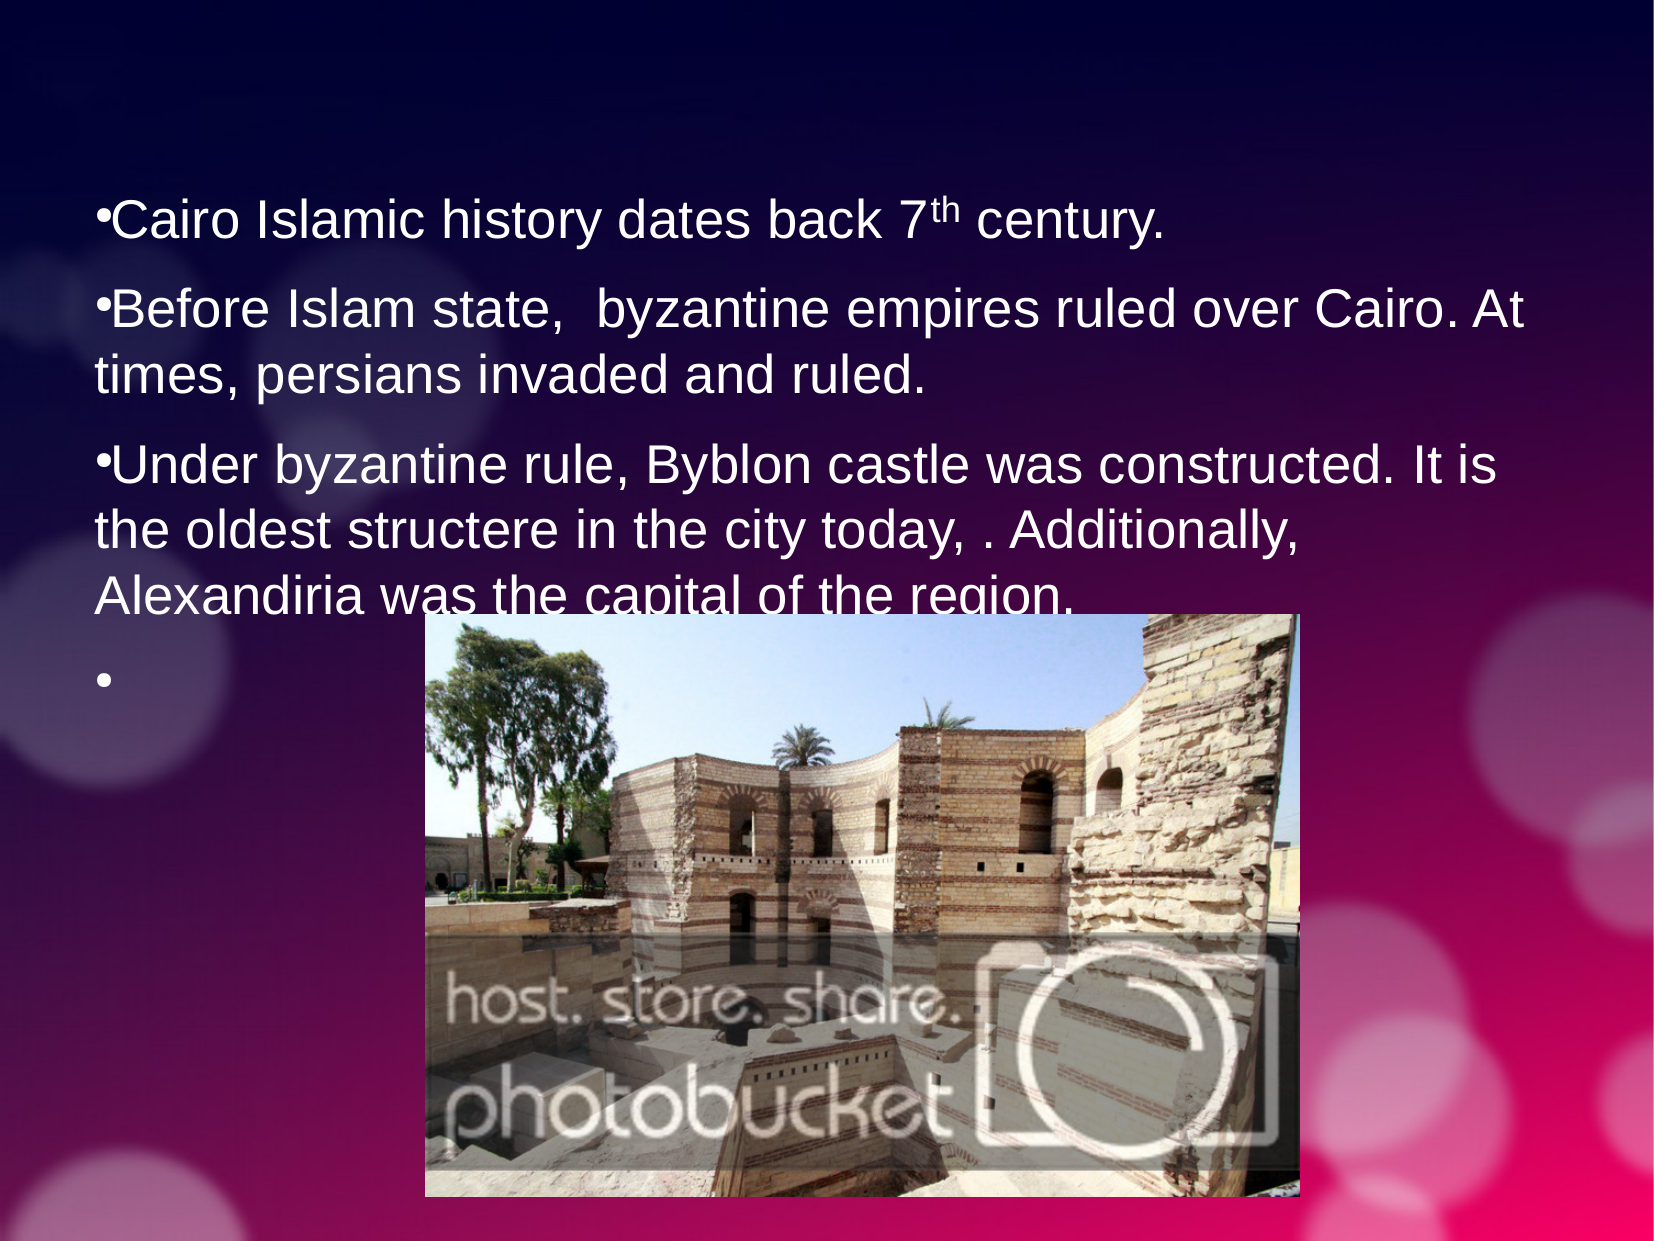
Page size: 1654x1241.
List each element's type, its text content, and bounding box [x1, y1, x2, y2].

picture [425, 614, 1300, 1197]
list Cairo Islamic history dates back 7th century. Before Islam state, byzantine empires ruled over Cairo. At times, persians invaded and ruled. Under byzantine rule, Byblon castle was constructed. It is the oldest structere in the city today, . Additionally, Alexandiria was the capital of the region. [94, 183, 1583, 626]
